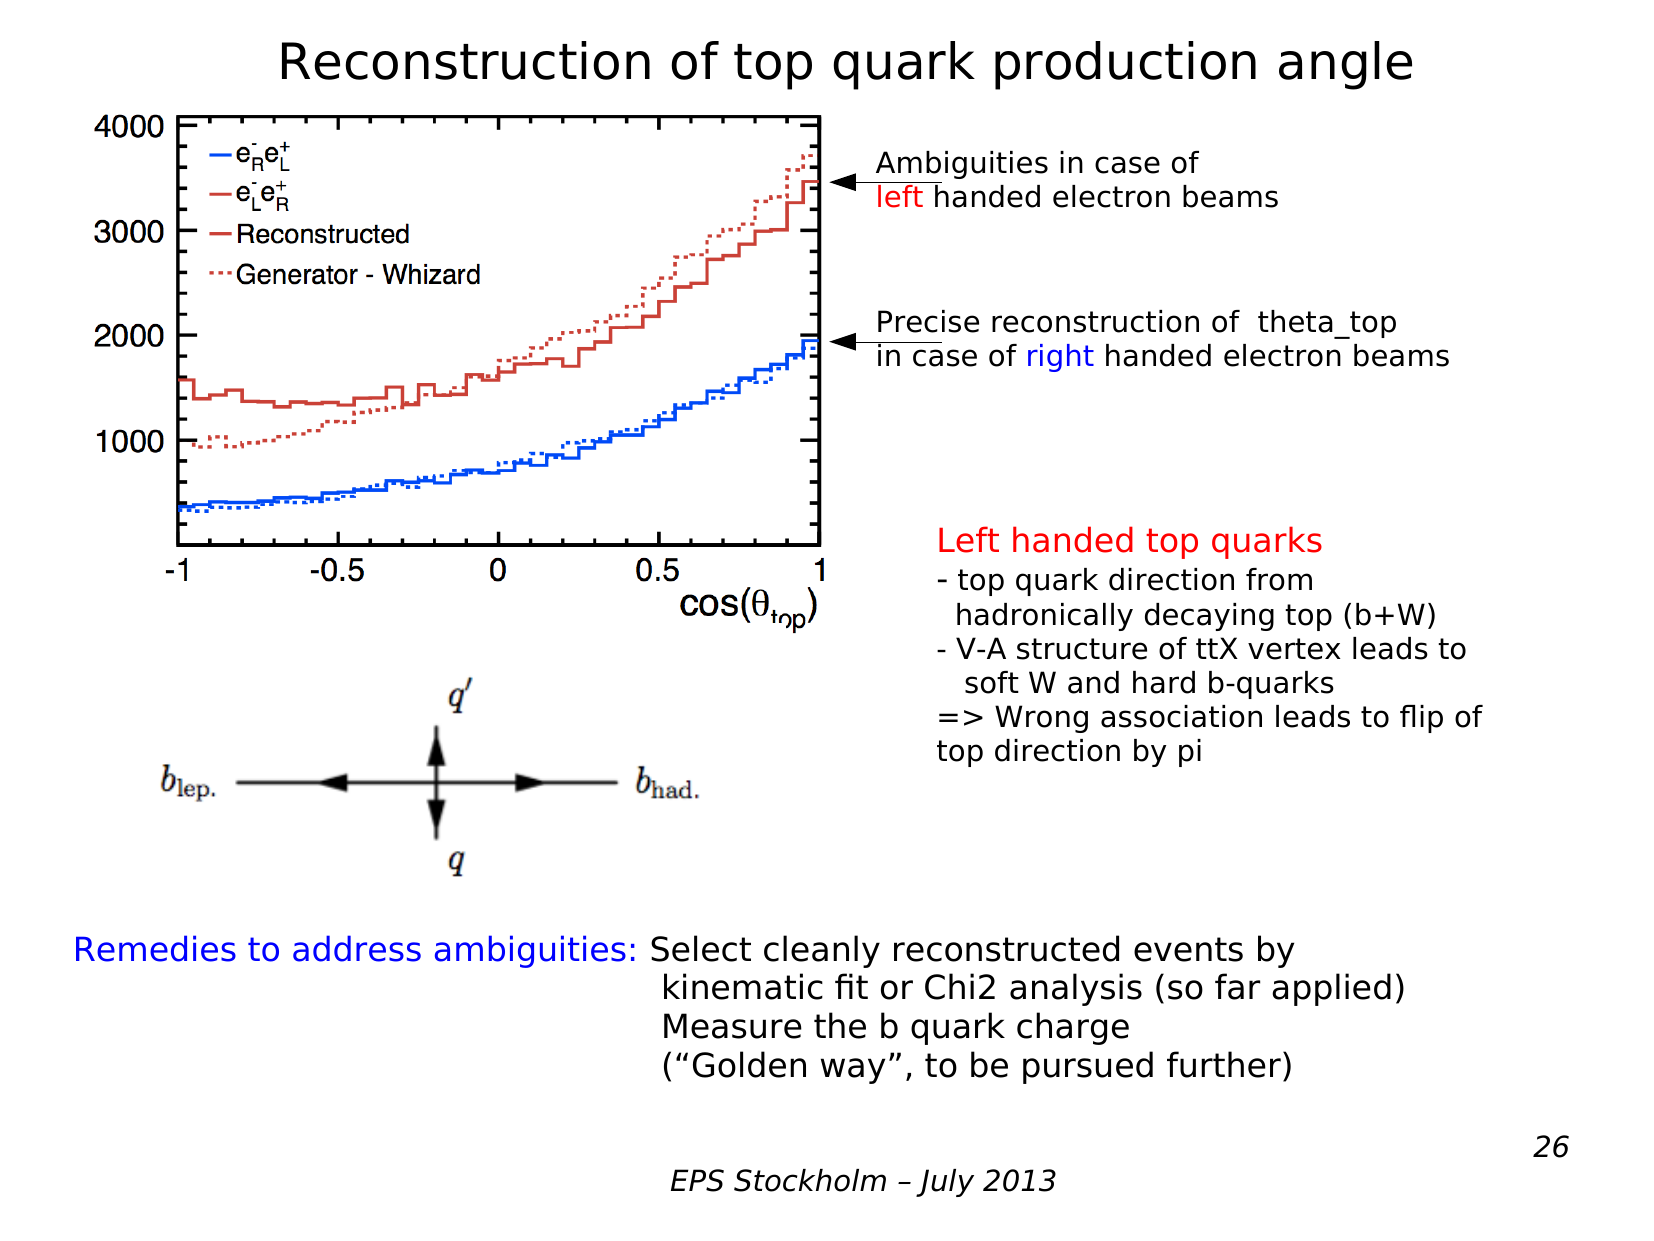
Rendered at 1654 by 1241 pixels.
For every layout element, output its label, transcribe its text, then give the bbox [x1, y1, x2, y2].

picture [32, 71, 887, 912]
text_box Precise reconstruction of theta_top in case of right handed electron beams [860, 298, 1464, 381]
text_box Ambiguities in case of left handed electron beams [860, 138, 1293, 301]
text_box Remedies to address ambiguities: Select cleanly reconstructed events by kinematic fit or Chi2 analysis (so far applied) Measure the b quark charge (“Golden way”, to be pursued further) [58, 922, 1429, 1241]
text_box Left handed top quarks - top quark direction from hadronically decaying top (b+W) - V-A structure of ttX vertex leads to soft W and hard b-quarks => Wrong association leads to flip of top direction by pi [921, 513, 1522, 849]
text_box Reconstruction of top quark production angle [263, 25, 1428, 125]
